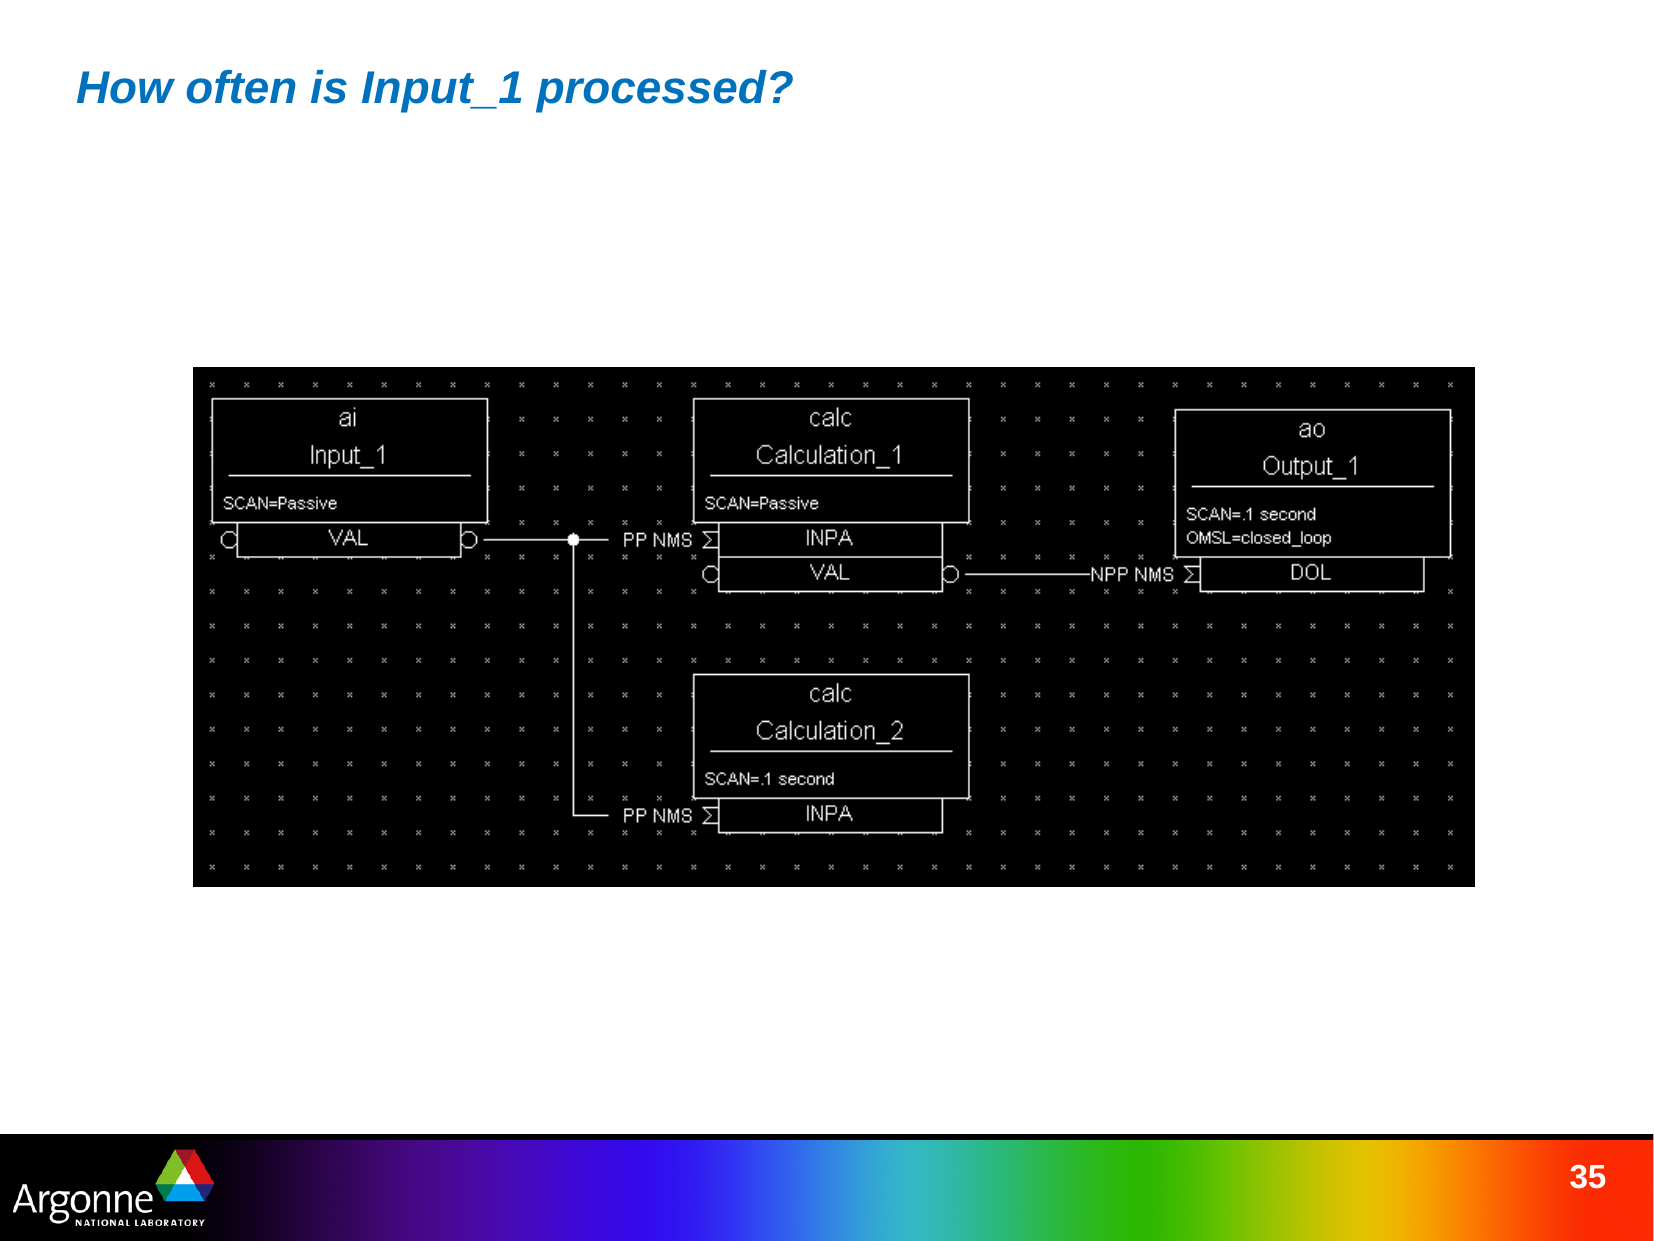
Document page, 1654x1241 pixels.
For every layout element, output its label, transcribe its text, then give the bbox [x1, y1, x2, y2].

title How often is Input_1 processed? [61, 59, 1500, 144]
picture [0, 1134, 1654, 1241]
picture [193, 367, 1475, 887]
